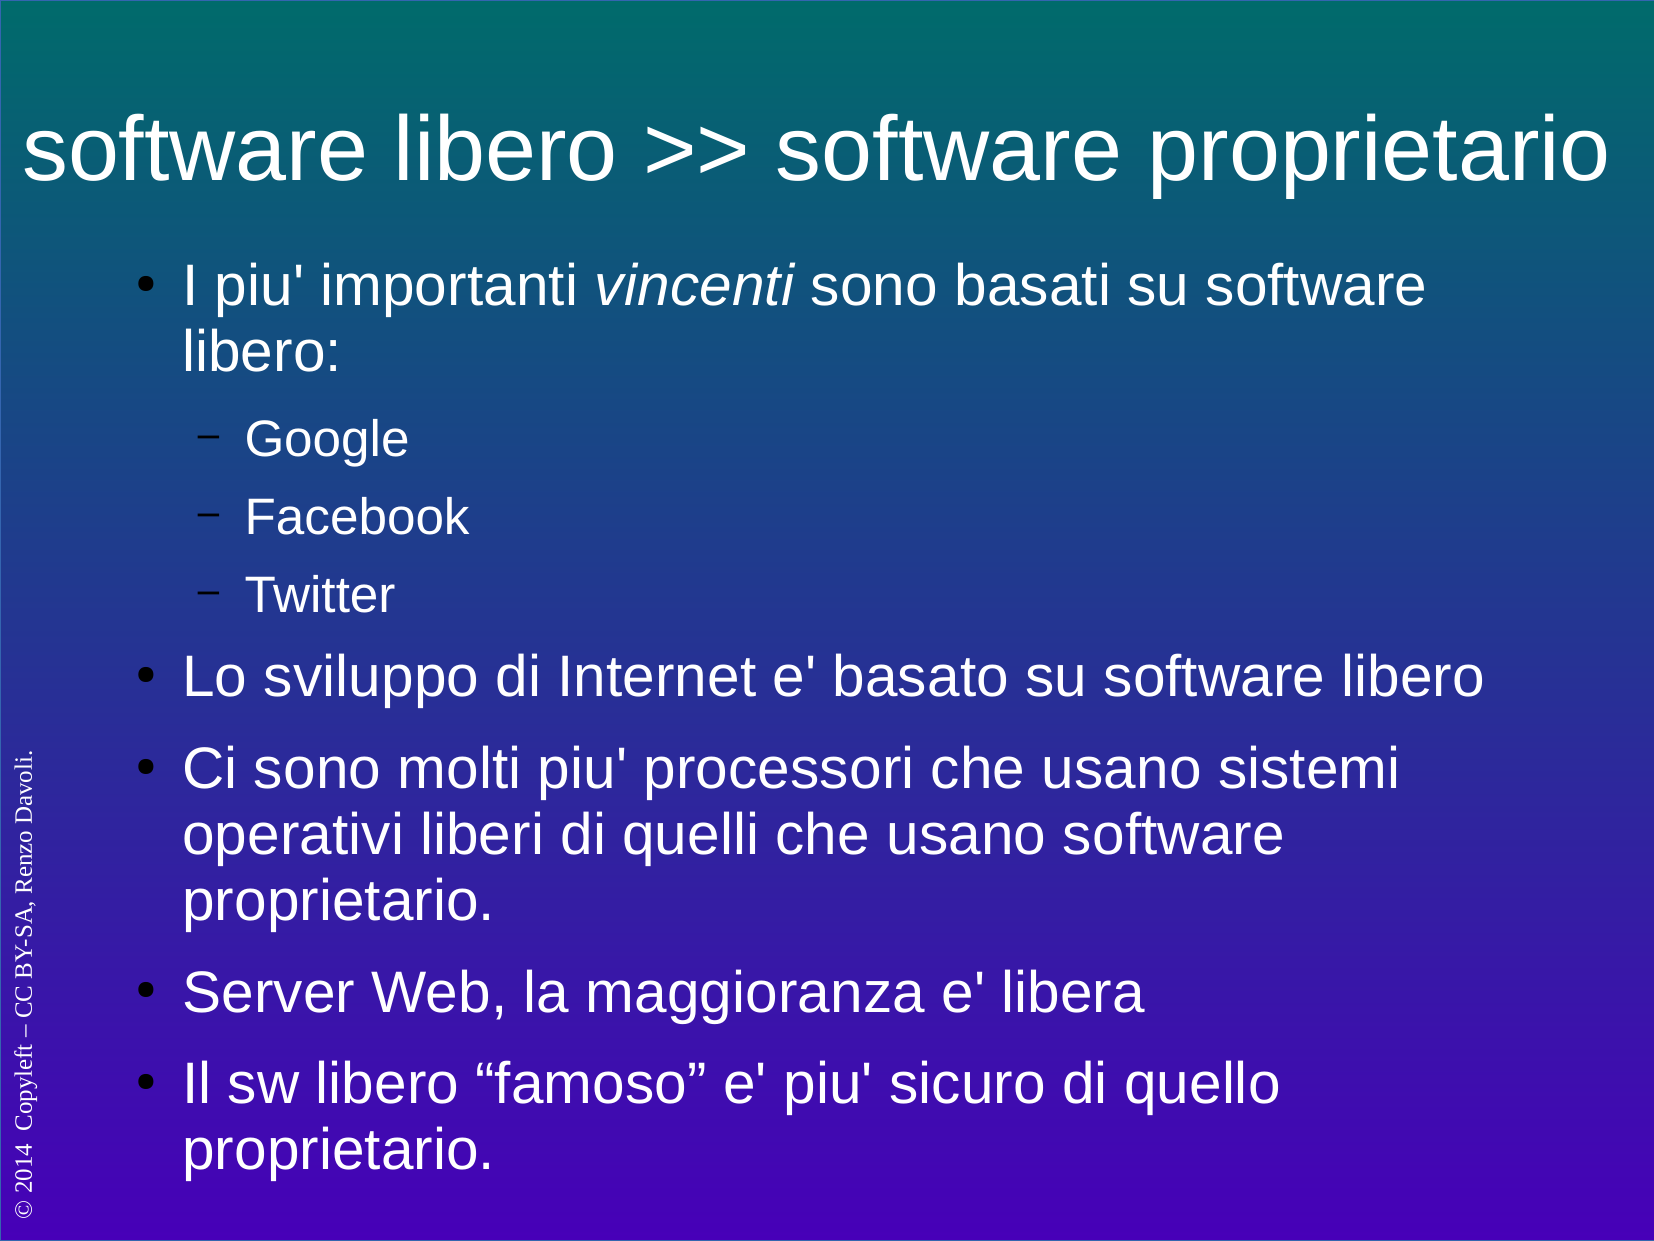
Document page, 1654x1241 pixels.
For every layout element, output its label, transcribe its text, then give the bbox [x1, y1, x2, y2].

title software libero >> software proprietario [15, 45, 1621, 253]
list I piu' importanti vincenti sono basati su software libero: Google Facebook Twitter Lo sviluppo di Internet e' basato su software libero Ci sono molti piu' processori che usano sistemi operativi liberi di quelli che usano software proprietario. Server Web, la maggioranza e' libera Il sw libero “famoso” e' piu' sicuro di quello proprietario. [119, 252, 1576, 1186]
